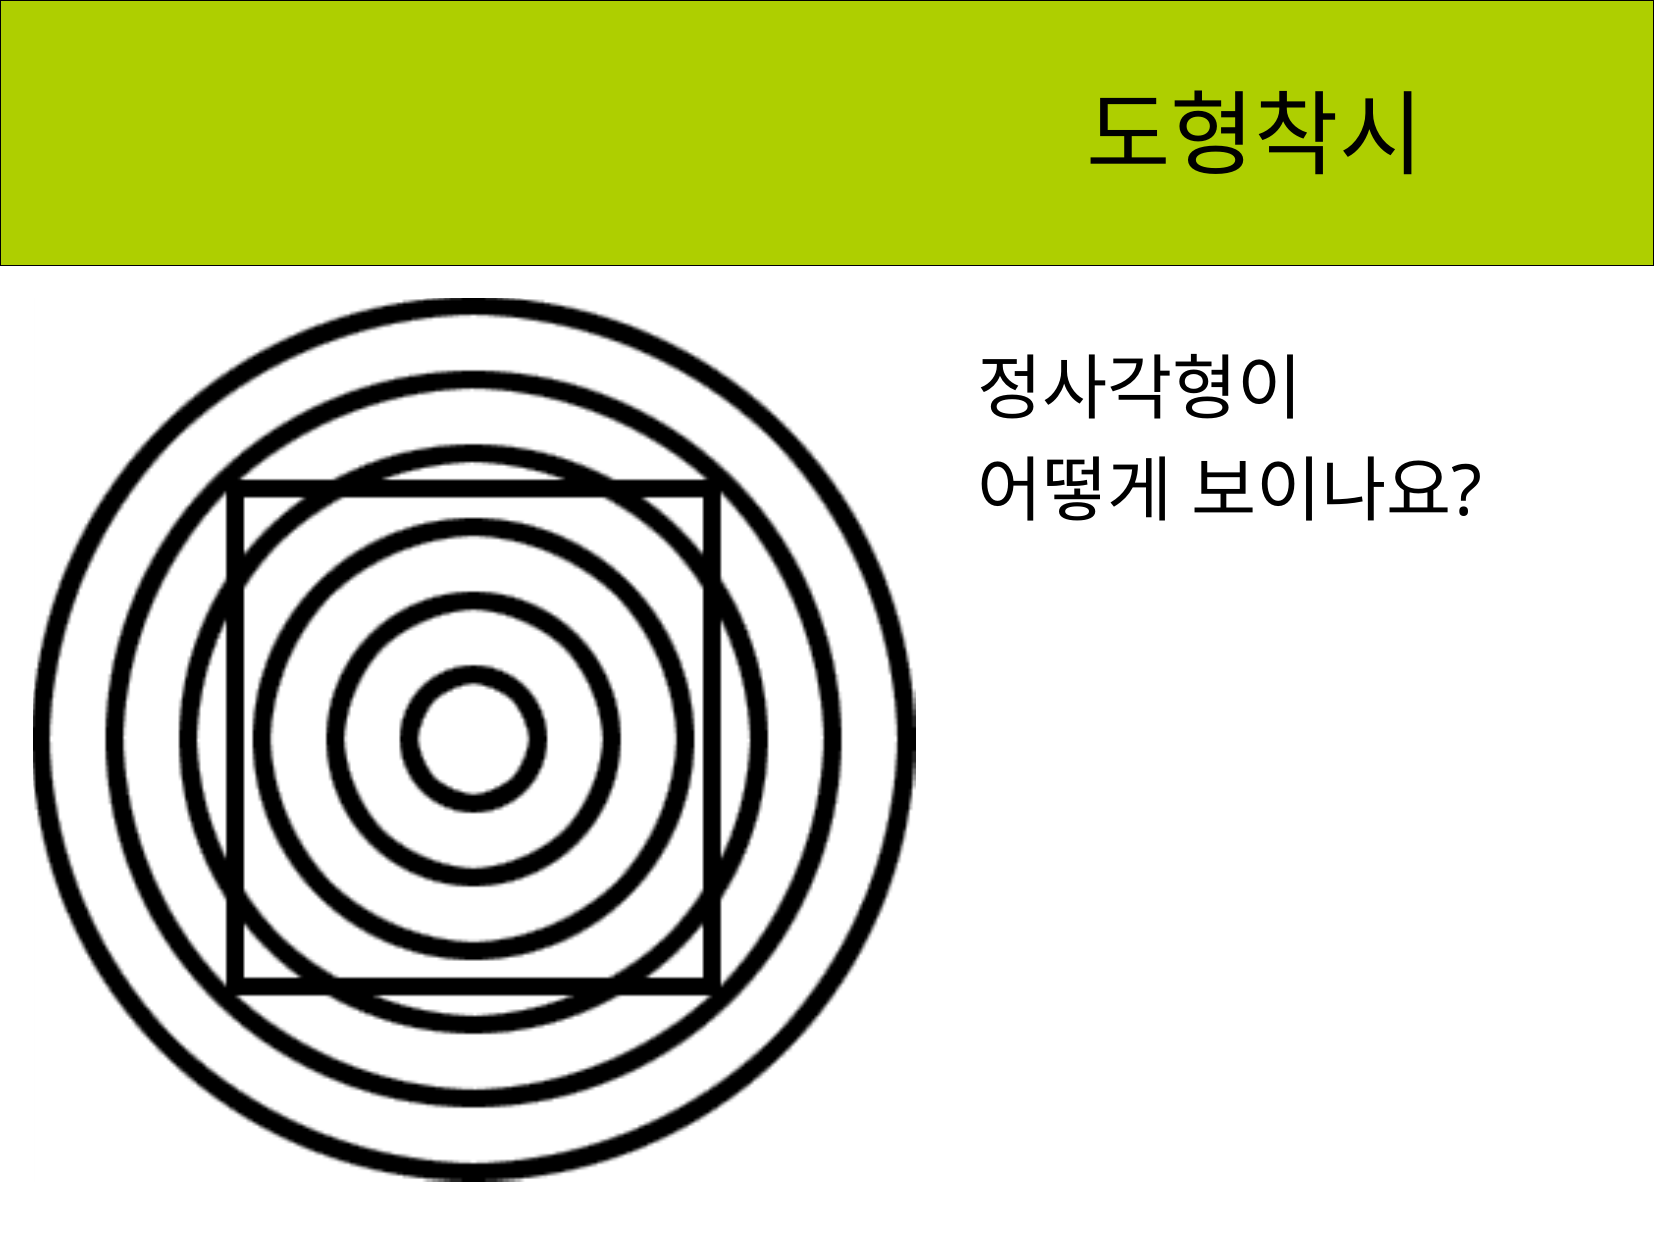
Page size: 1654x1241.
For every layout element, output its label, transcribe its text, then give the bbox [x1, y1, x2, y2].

picture [33, 298, 916, 1182]
text_box 정사각형이 어떻게 보이나요? [962, 323, 1516, 502]
title 도형착시 [885, 49, 1625, 207]
